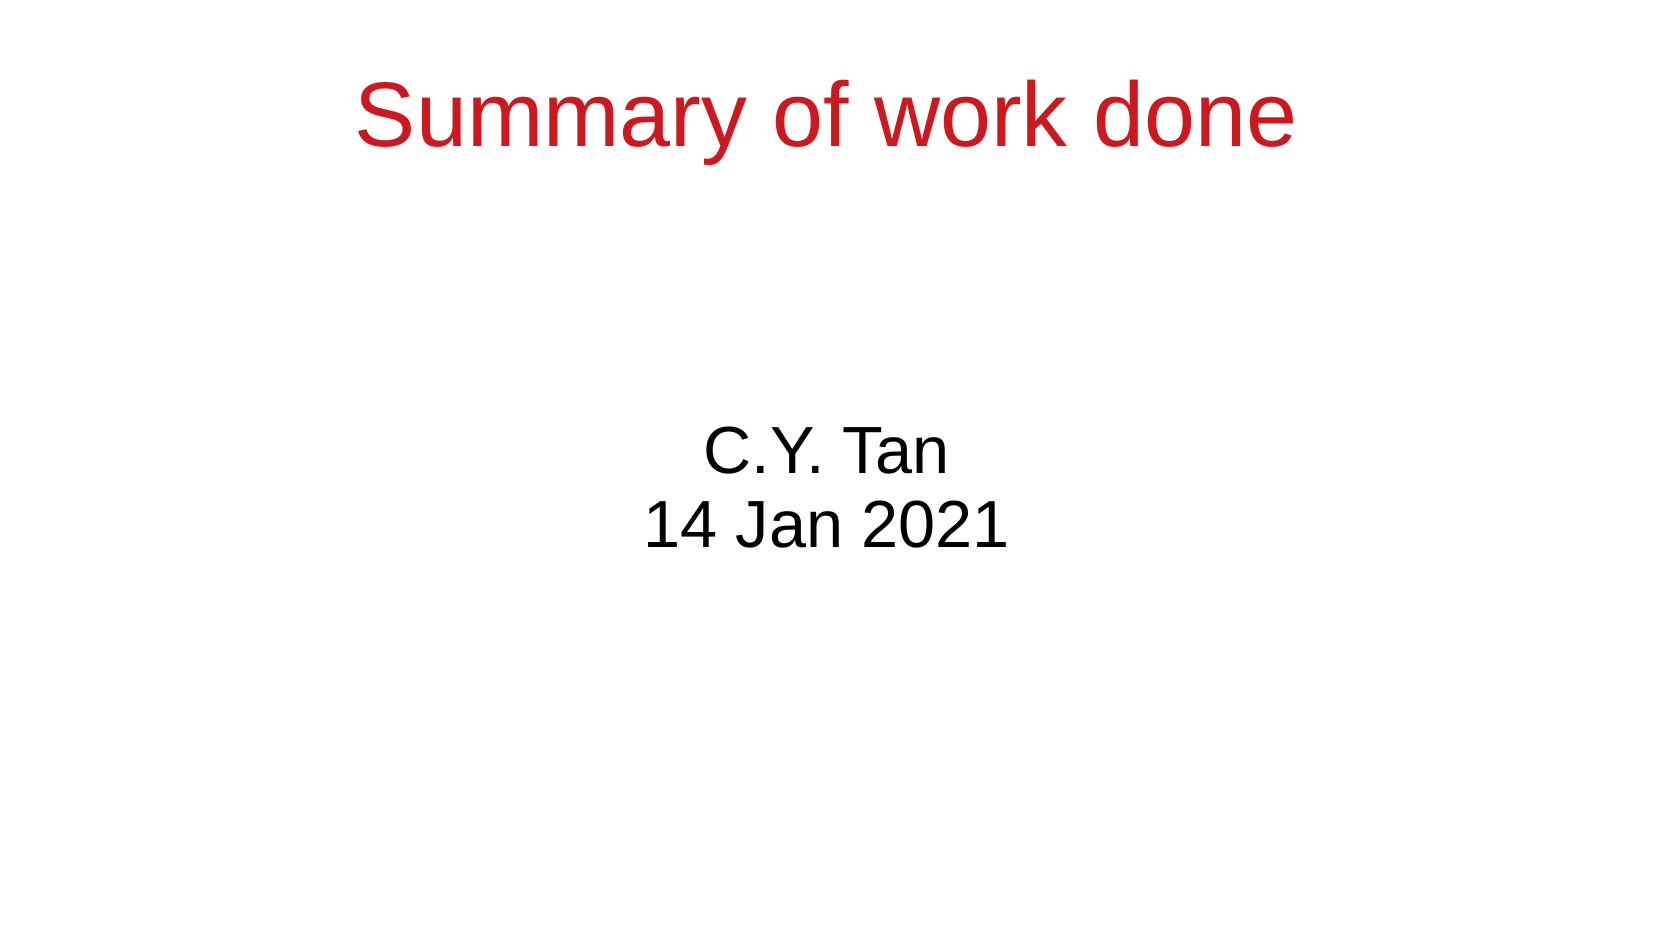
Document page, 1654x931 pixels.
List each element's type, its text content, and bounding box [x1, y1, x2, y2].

subtitle C.Y. Tan 14 Jan 2021 [82, 217, 1571, 758]
title Summary of work done [82, 37, 1571, 193]
